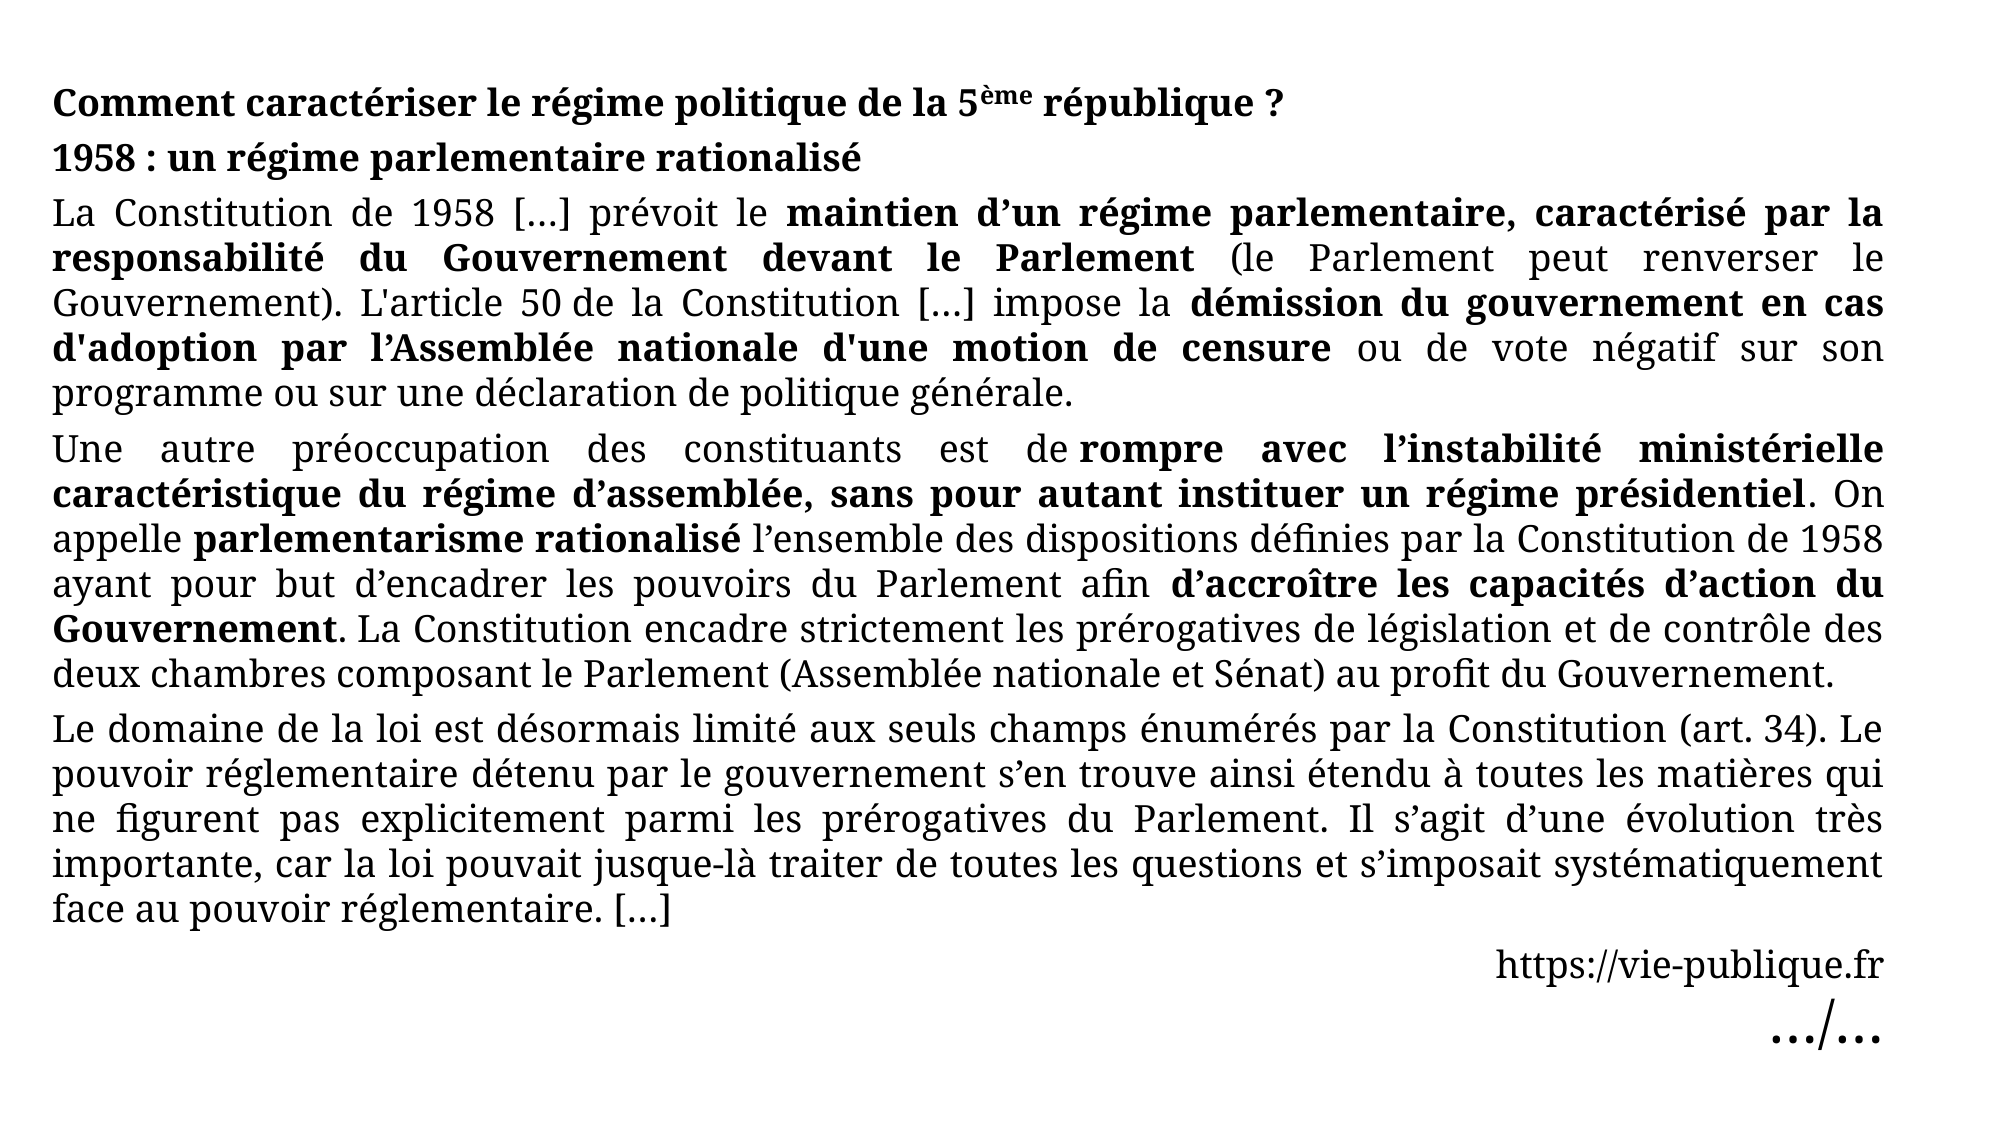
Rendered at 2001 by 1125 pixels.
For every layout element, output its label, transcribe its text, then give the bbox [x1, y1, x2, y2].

text_box Comment caractériser le régime politique de la 5ème république ? 1958 : un régime parlementaire rationalisé La Constitution de 1958 […] prévoit le maintien d’un régime parlementaire, caractérisé par la responsabilité du Gouvernement devant le Parlement (le Parlement peut renverser le Gouvernement). L'article 50 de la Constitution […] impose la démission du gouvernement en cas d'adoption par l’Assemblée nationale d'une motion de censure ou de vote négatif sur son programme ou sur une déclaration de politique générale. Une autre préoccupation des constituants est de rompre avec l’instabilité ministérielle caractéristique du régime d’assemblée, sans pour autant instituer un régime présidentiel. On appelle parlementarisme rationalisé l’ensemble des dispositions définies par la Constitution de 1958 ayant pour but d’encadrer les pouvoirs du Parlement afin d’accroître les capacités d’action du Gouvernement. La Constitution encadre strictement les prérogatives de législation et de contrôle des deux chambres composant le Parlement (Assemblée nationale et Sénat) au profit du Gouvernement. Le domaine de la loi est désormais limité aux seuls champs énumérés par la Constitution (art. 34). Le pouvoir réglementaire détenu par le gouvernement s’en trouve ainsi étendu à toutes les matières qui ne figurent pas explicitement parmi les prérogatives du Parlement. Il s’agit d’une évolution très importante, car la loi pouvait jusque-là traiter de toutes les questions et s’imposait systématiquement face au pouvoir réglementaire. […] https://vie-publique.fr …/… [37, 71, 1916, 1000]
